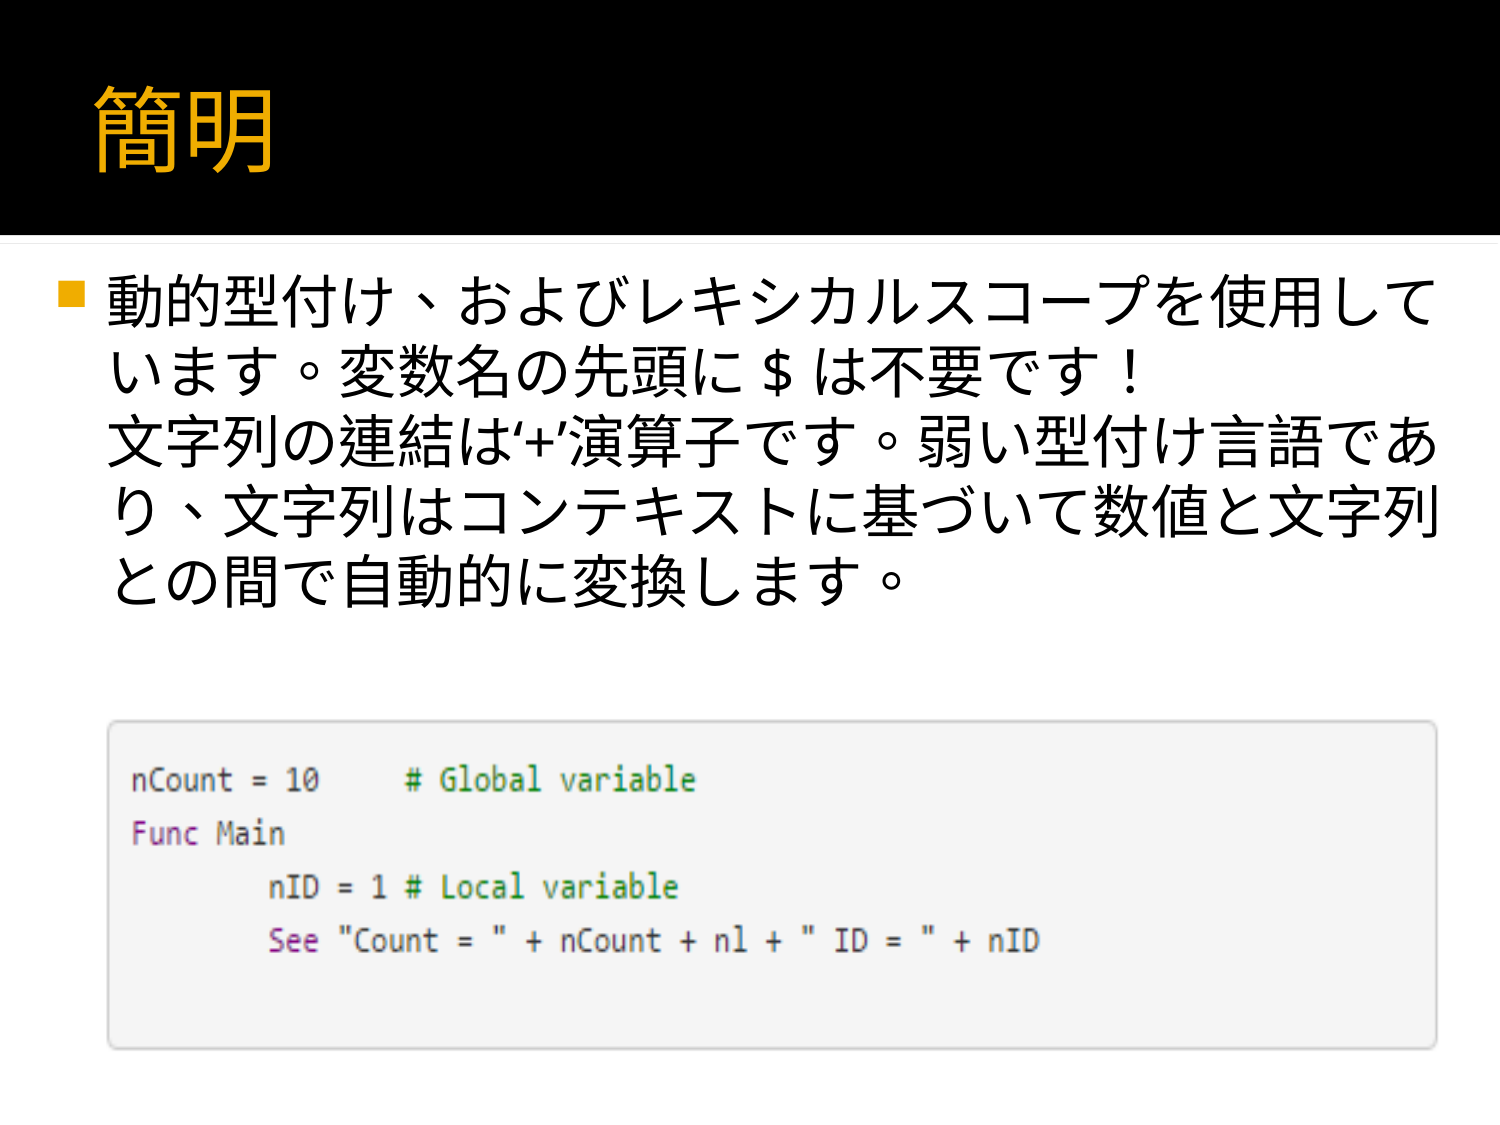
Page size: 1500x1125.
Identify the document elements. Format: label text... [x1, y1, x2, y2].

title 簡明 [75, 25, 1425, 231]
list 動的型付け、およびレキシカルスコープを使用しています。変数名の先頭に $ は不要です！ 文字列の連結は‘+’演算子です。弱い型付け言語であり、文字列はコンテキストに基づいて数値と文字列との間で自動的に変換します。 [24, 249, 1463, 1050]
picture [98, 712, 1448, 1069]
